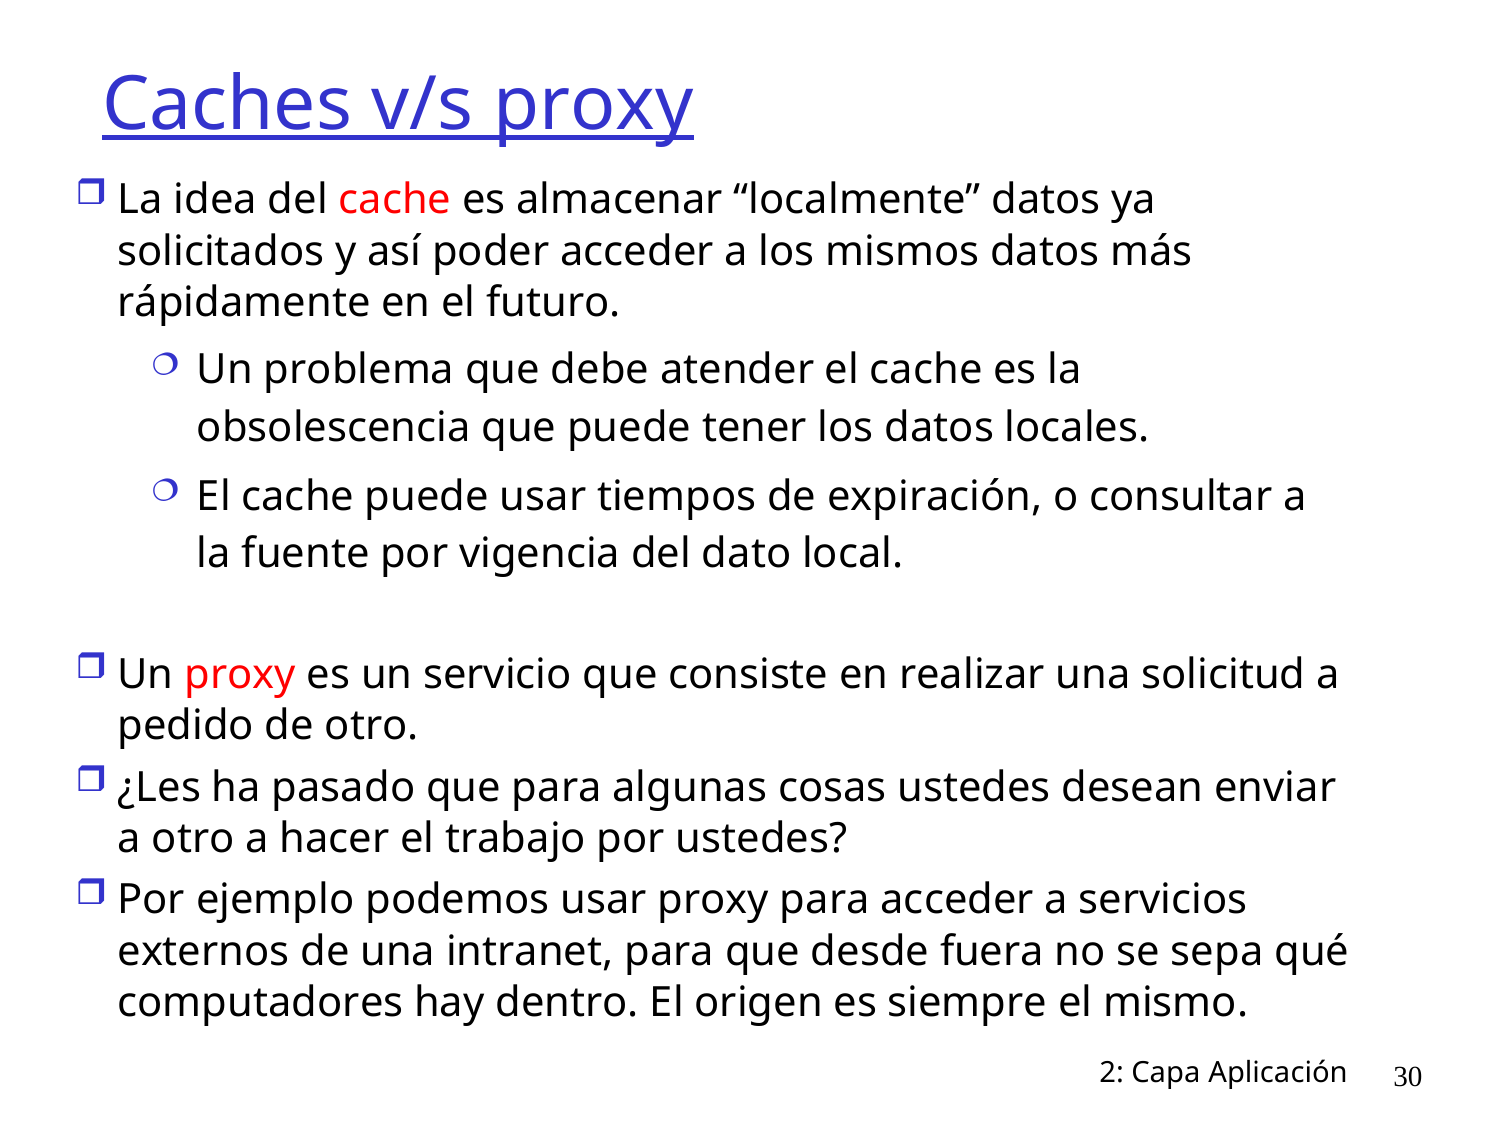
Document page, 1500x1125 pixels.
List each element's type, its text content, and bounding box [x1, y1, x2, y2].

list La idea del cache es almacenar “localmente” datos ya solicitados y así poder acceder a los mismos datos más rápidamente en el futuro. Un problema que debe atender el cache es la obsolescencia que puede tener los datos locales. El cache puede usar tiempos de expiración, o consultar a la fuente por vigencia del dato local. Un proxy es un servicio que consiste en realizar una solicitud a pedido de otro. ¿Les ha pasado que para algunas cosas ustedes desean enviar a otro a hacer el trabajo por ustedes? Por ejemplo podemos usar proxy para acceder a servicios externos de una intranet, para que desde fuera no se sepa qué computadores hay dentro. El origen es siempre el mismo. [75, 173, 1351, 995]
title Caches v/s proxy [87, 15, 1362, 188]
